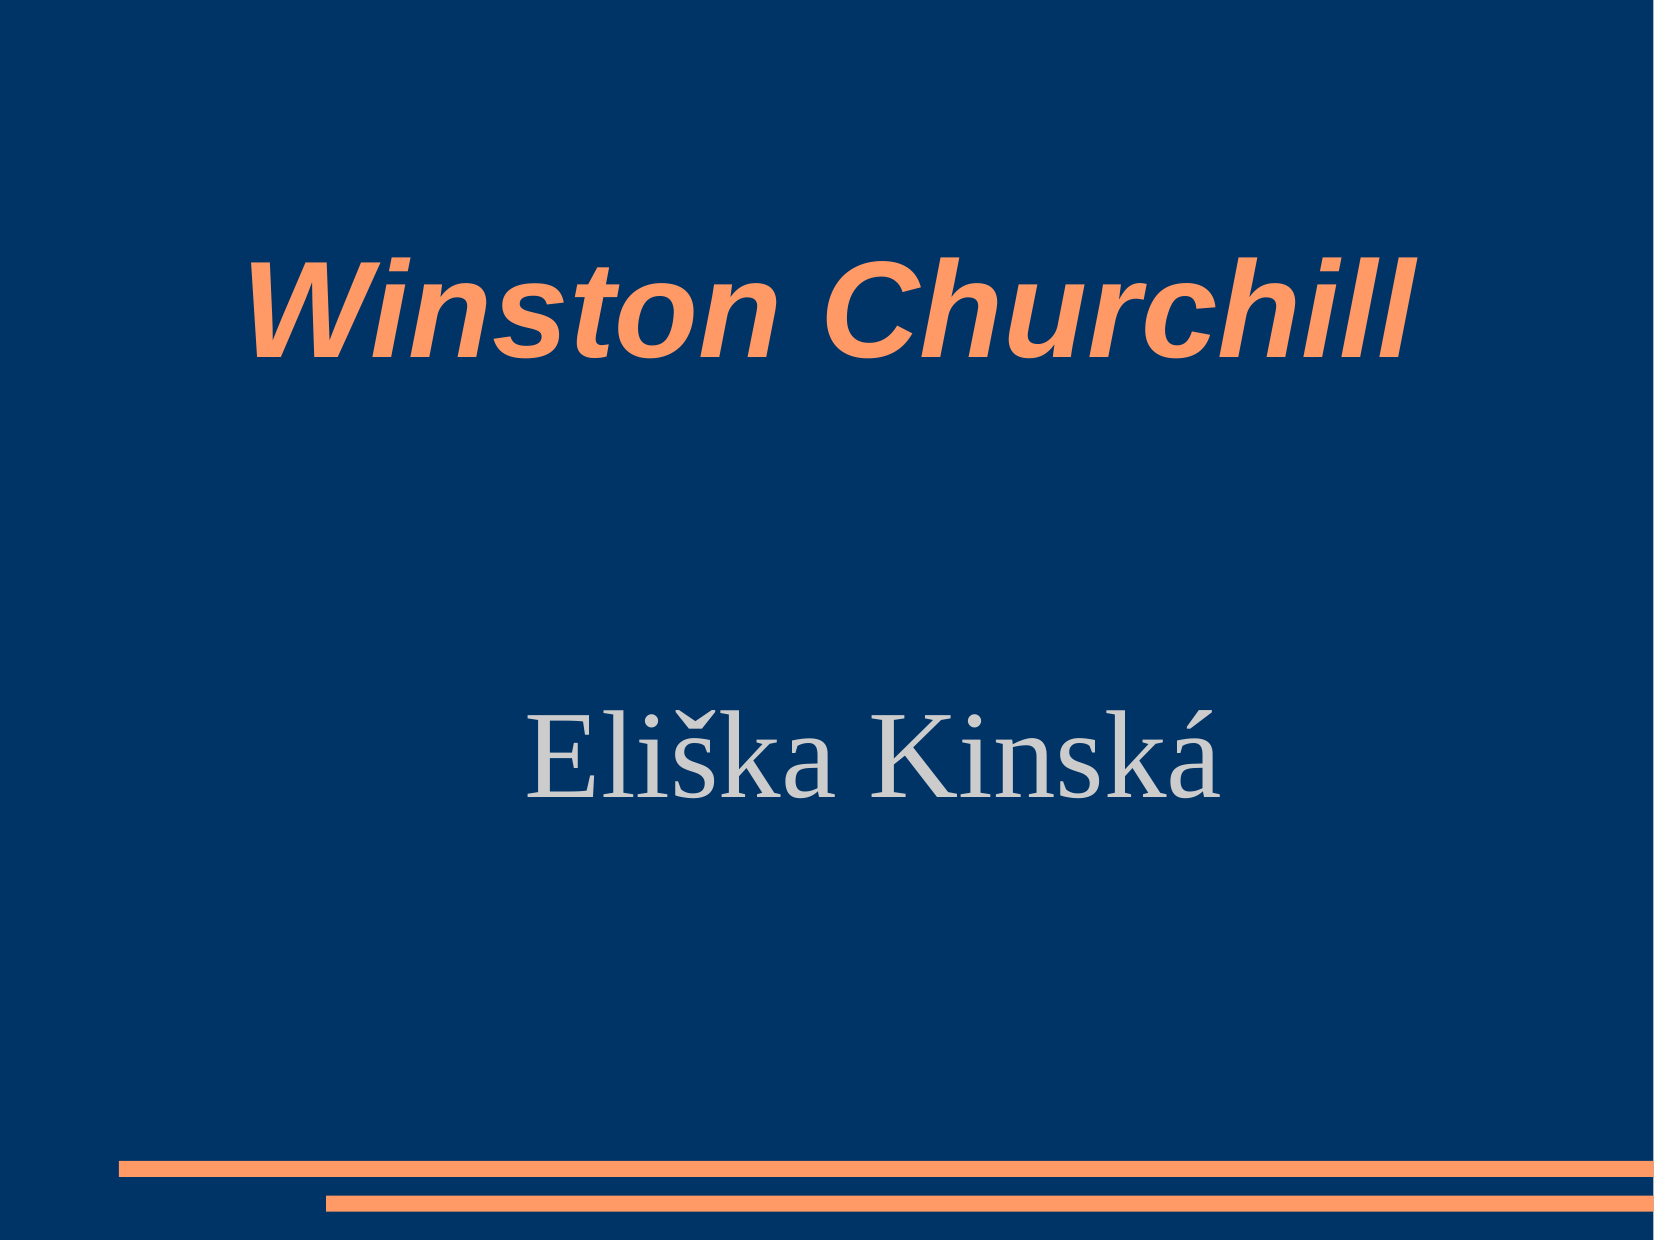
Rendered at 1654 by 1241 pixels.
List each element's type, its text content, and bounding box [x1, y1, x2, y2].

subtitle Eliška Kinská [178, 364, 1570, 1147]
title Winston Churchill [123, 206, 1536, 414]
